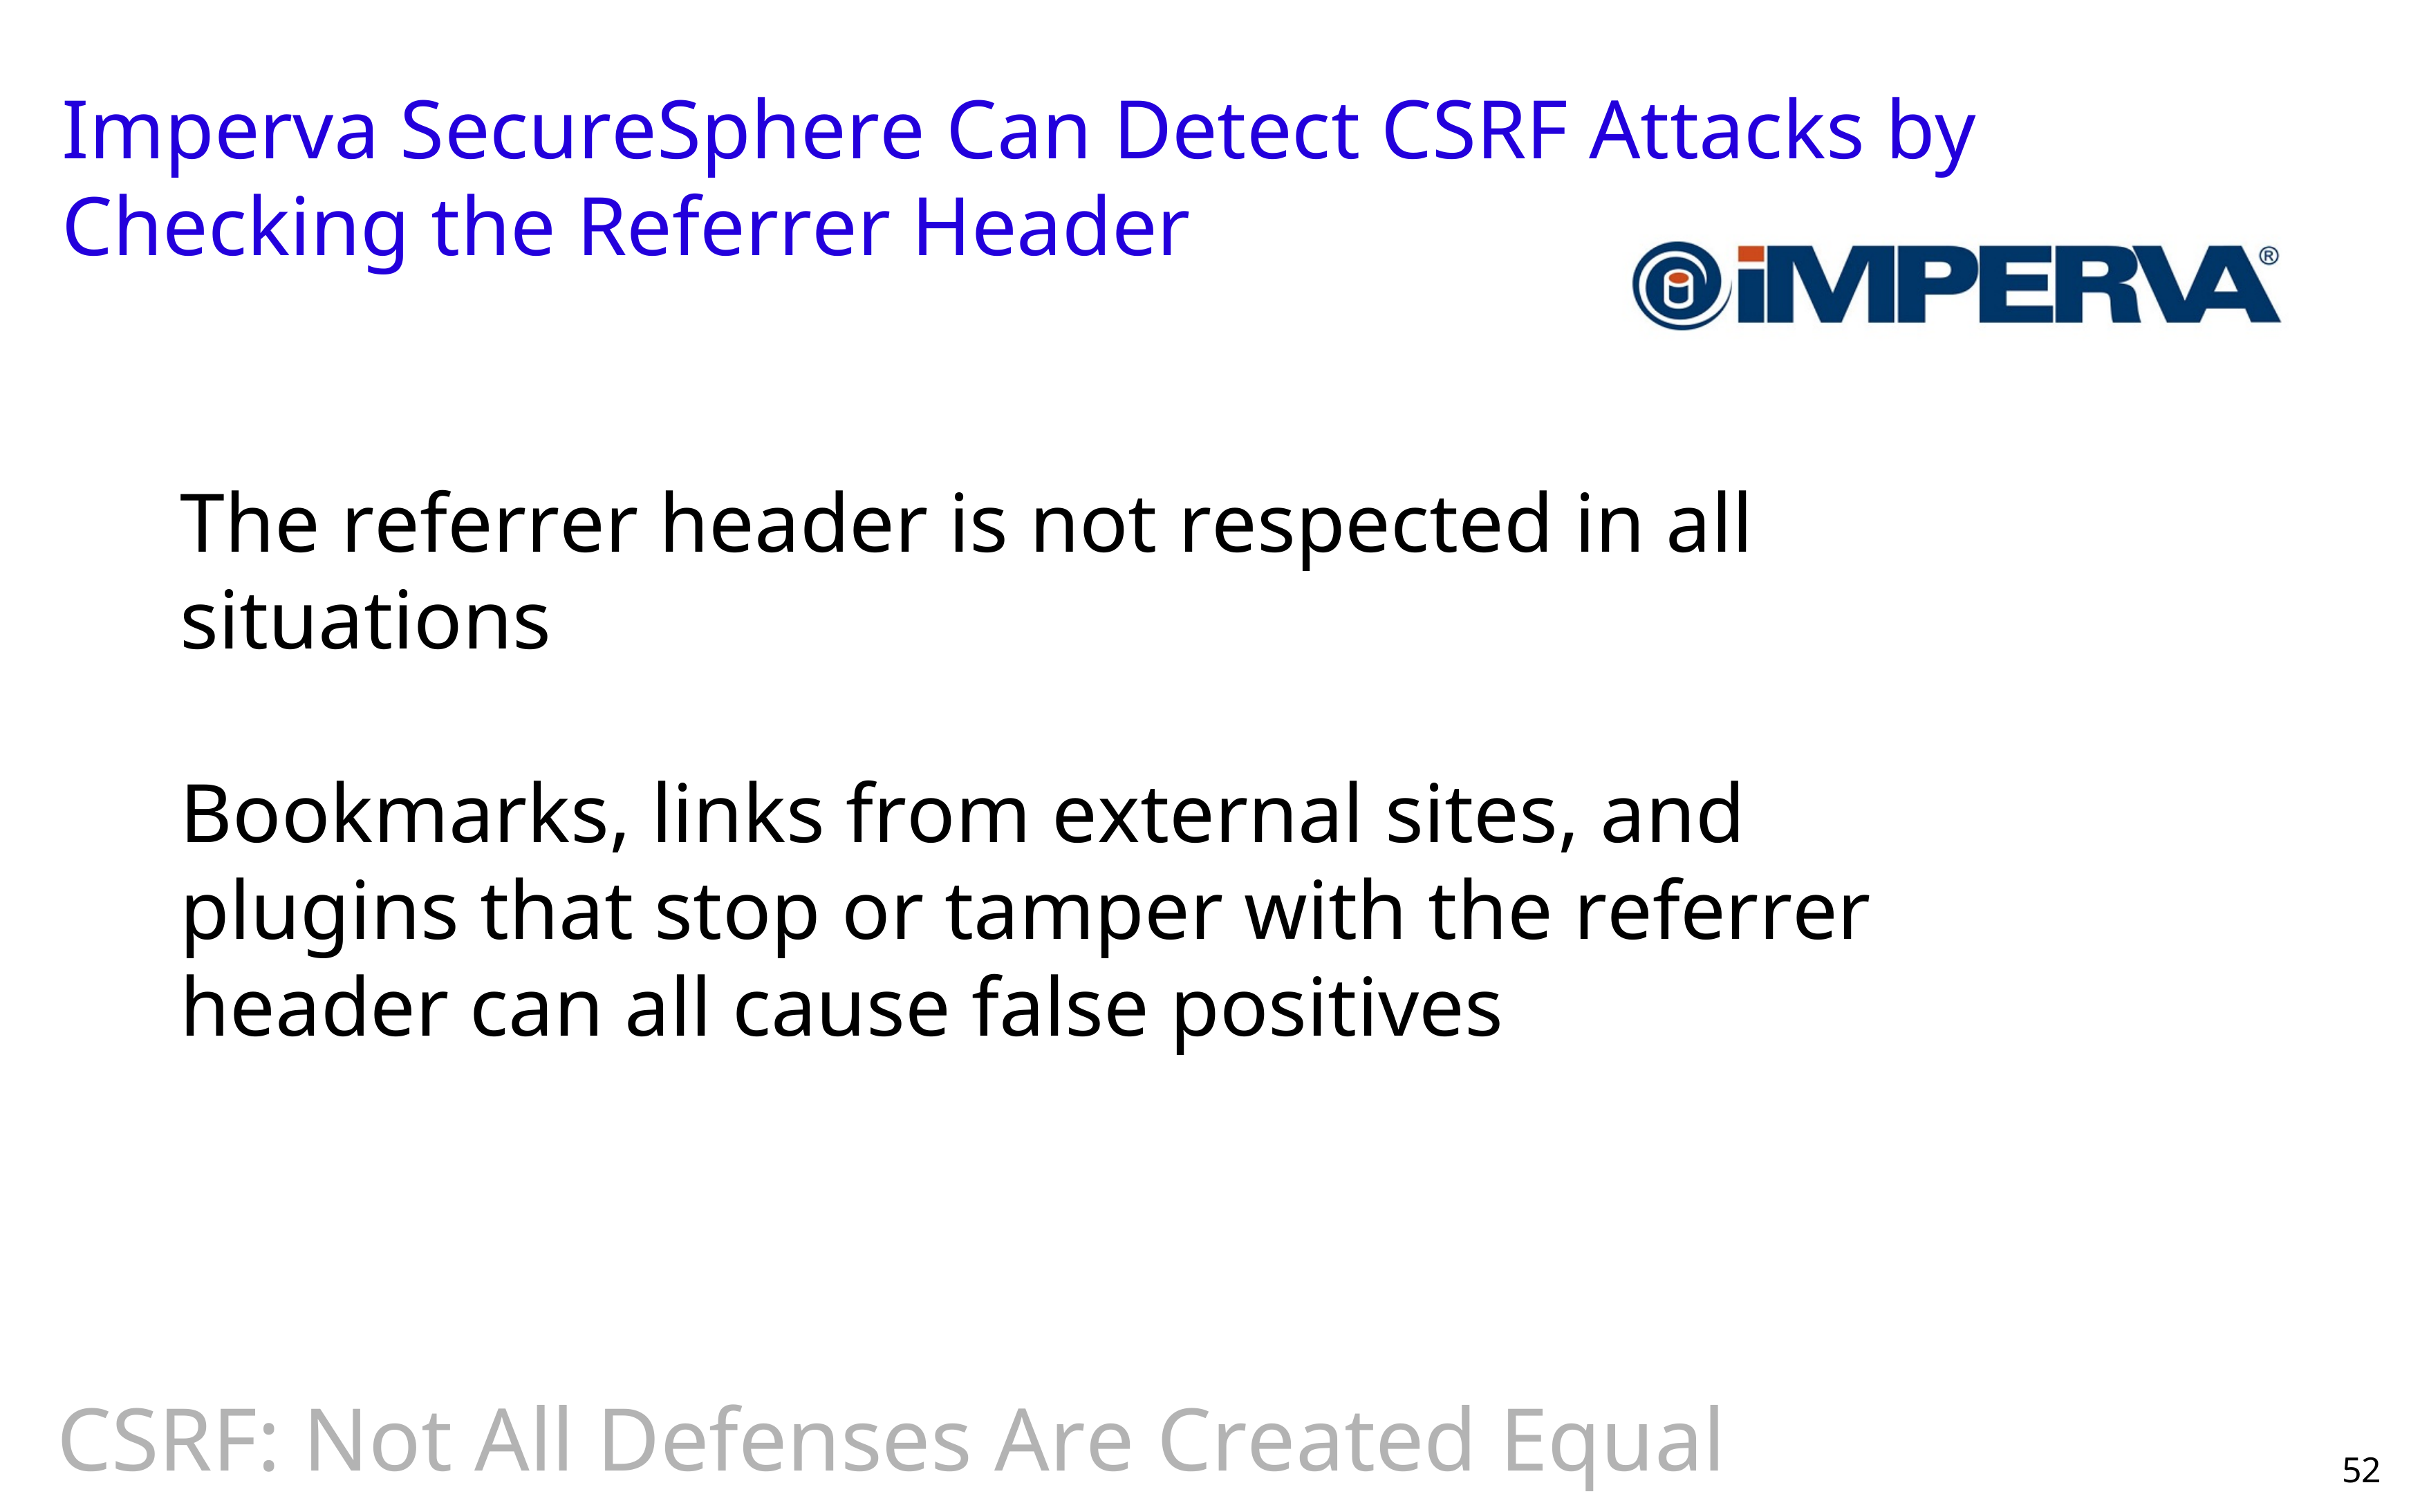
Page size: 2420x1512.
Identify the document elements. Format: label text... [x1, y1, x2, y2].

text_box Imperva SecureSphere Can Detect CSRF Attacks by Checking the Referrer Header [52, 73, 2293, 277]
text_box <number> [2334, 1443, 2390, 1497]
picture [1588, 114, 2376, 488]
text_box The referrer header is not respected in all situations Bookmarks, links from external sites, and plugins that stop or tamper with the referrer header can all cause false positives [166, 462, 1951, 965]
